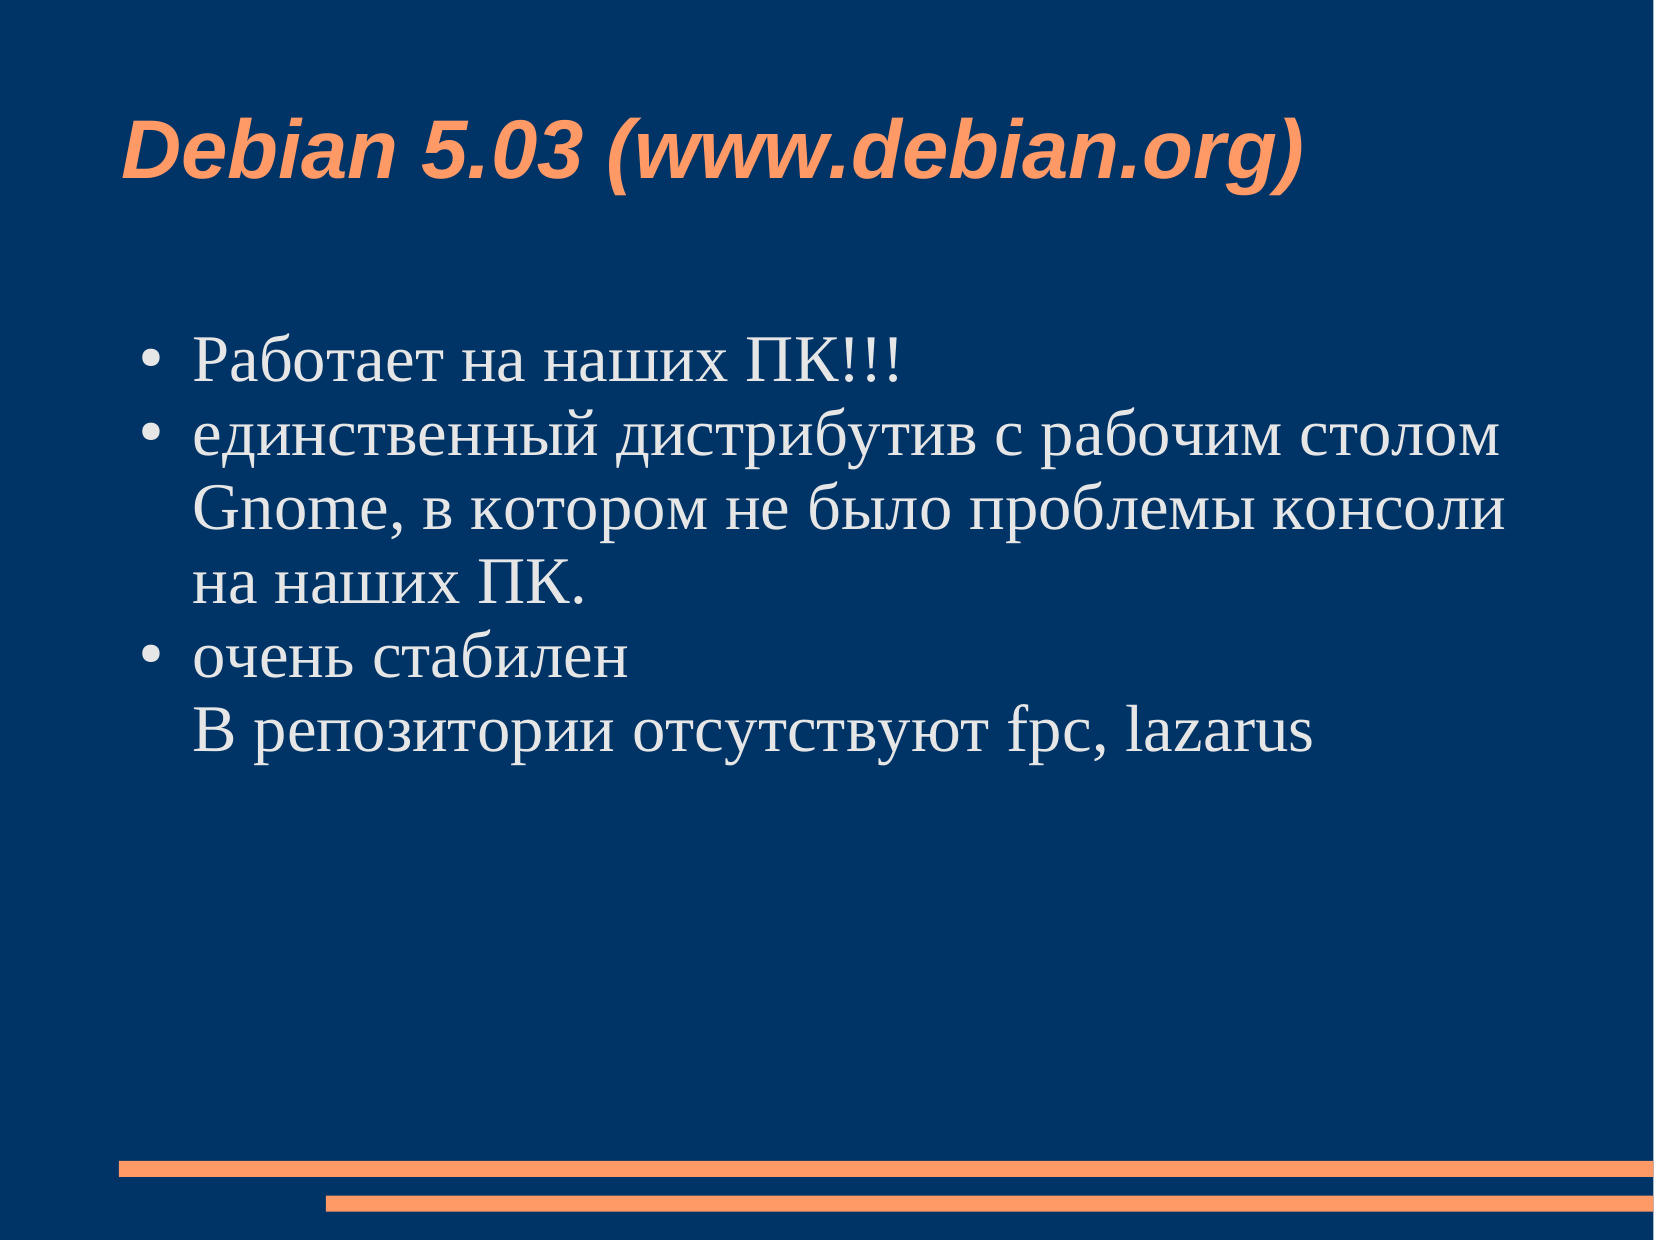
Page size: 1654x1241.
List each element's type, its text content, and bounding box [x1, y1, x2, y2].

list Работает на наших ПК!!! единственный дистрибутив с рабочим столом Gnome, в котором не было проблемы консоли на наших ПК. очень стабилен В репозитории отсутствуют fpc, lazarus [121, 322, 1561, 1126]
title Debian 5.03 (www.debian.org) [121, 53, 1534, 247]
